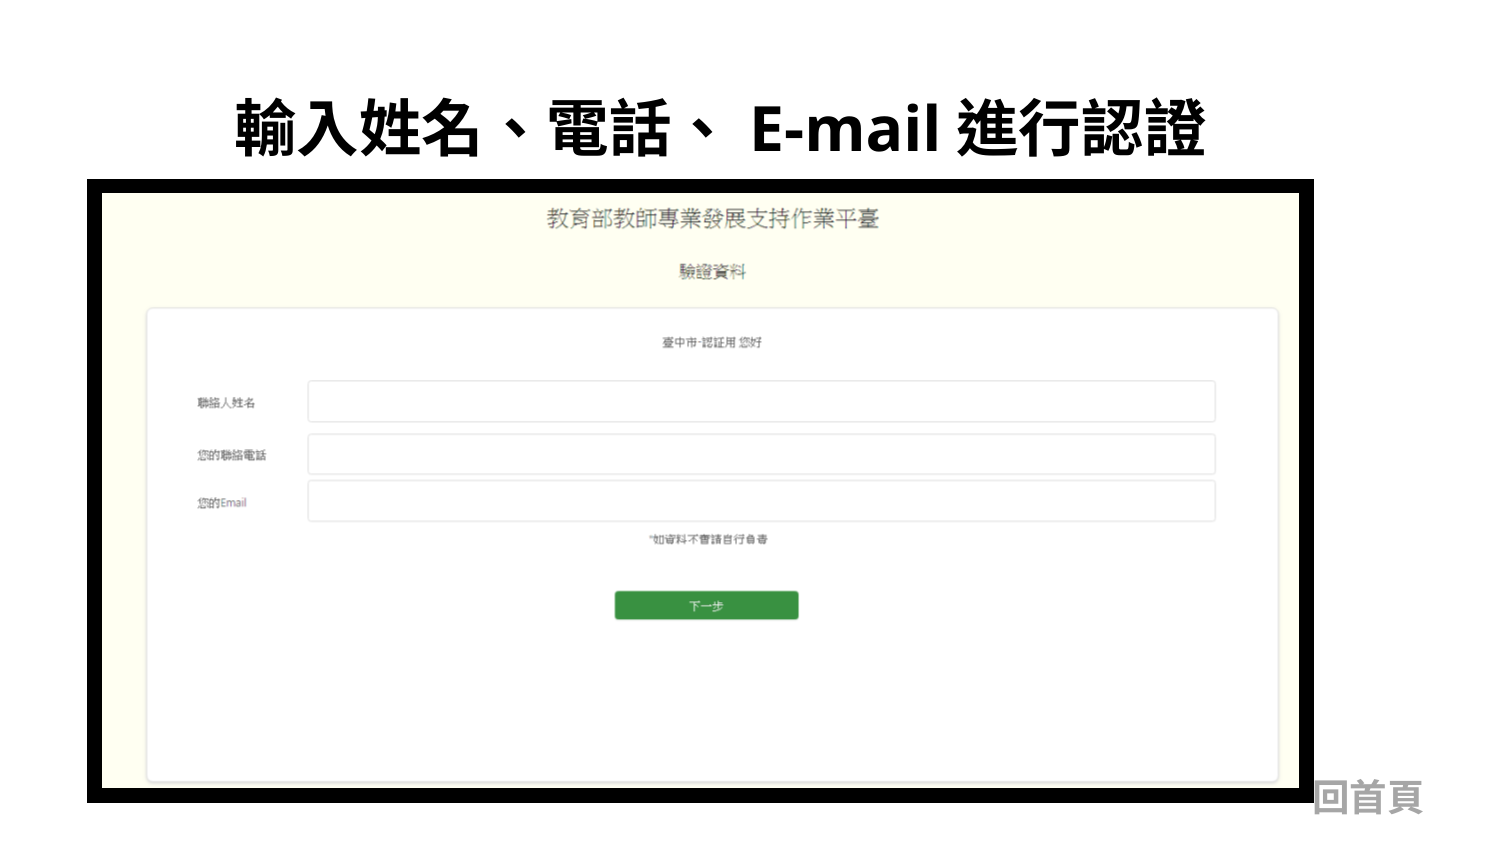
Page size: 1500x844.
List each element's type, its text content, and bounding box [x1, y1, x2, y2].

picture [101, 193, 1300, 789]
title 輸入姓名、電話、E-mail進行認證 [83, 76, 1358, 176]
